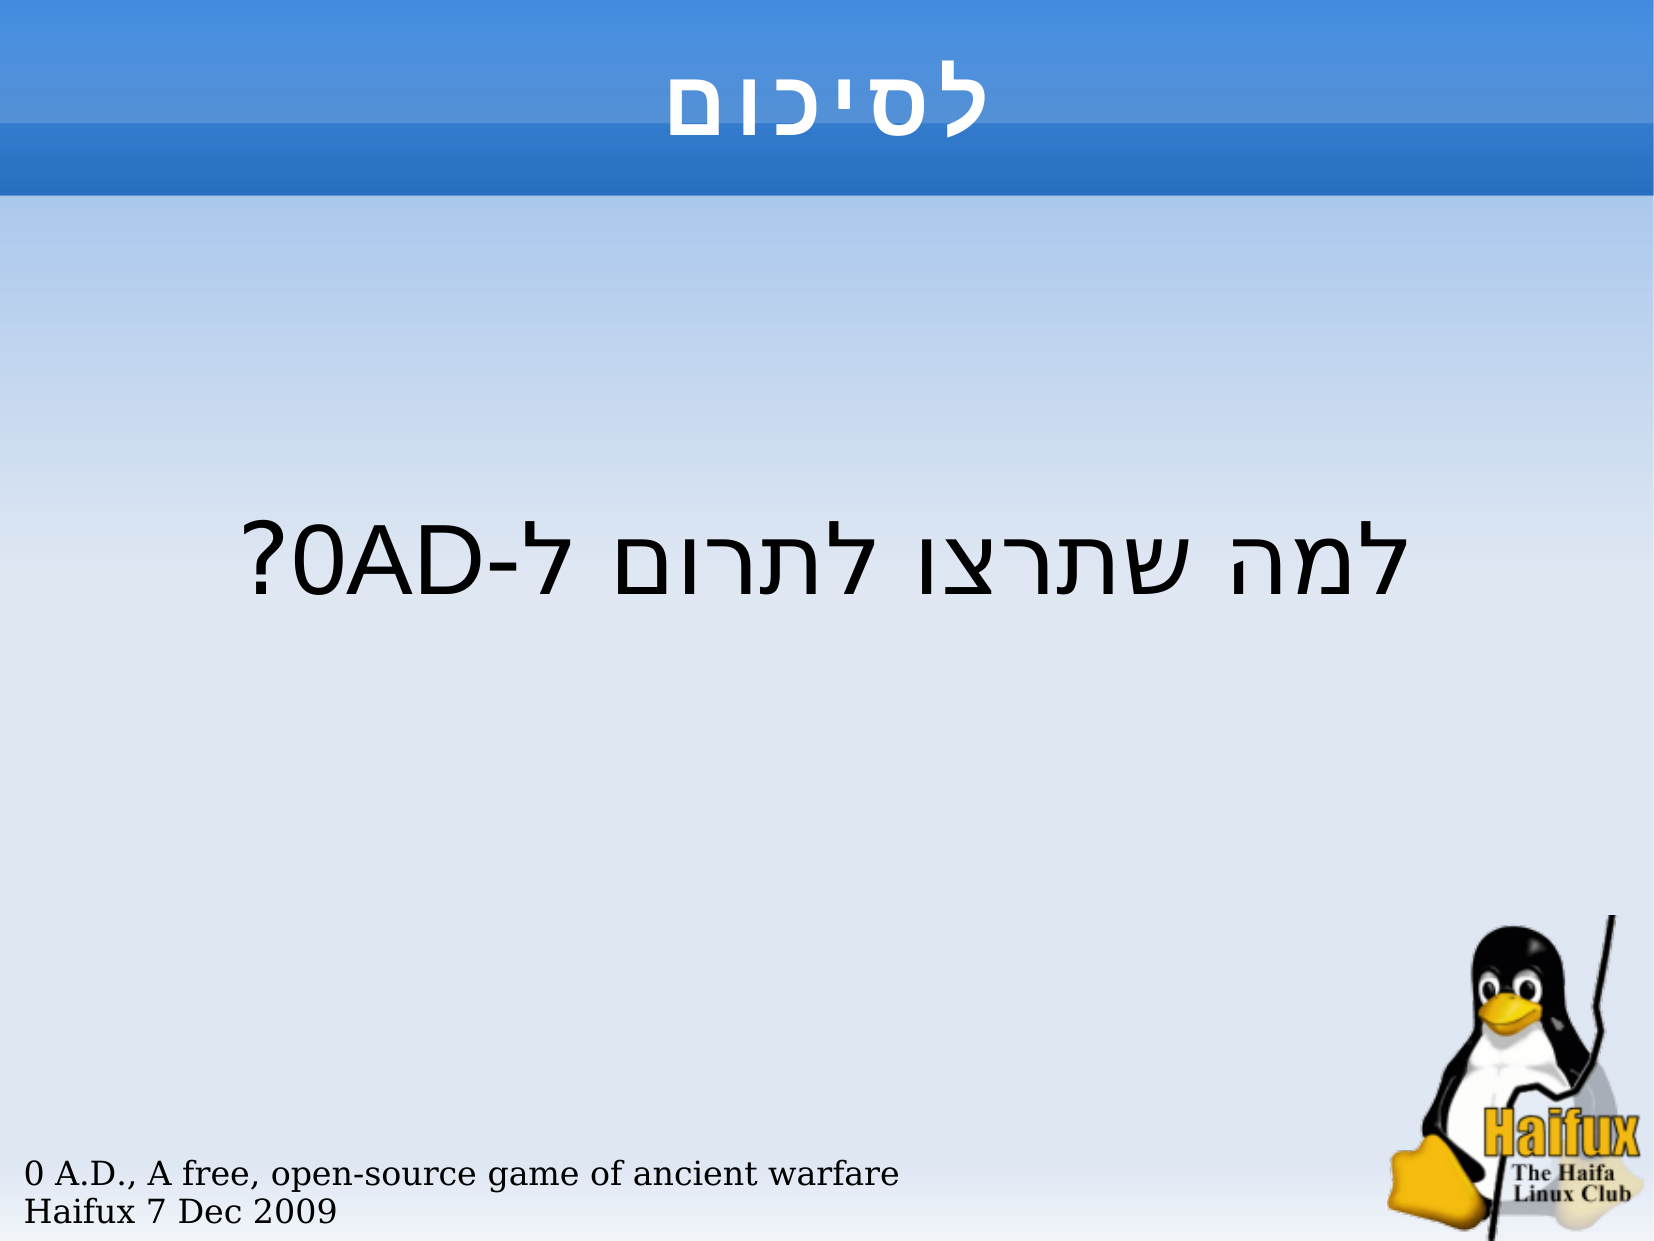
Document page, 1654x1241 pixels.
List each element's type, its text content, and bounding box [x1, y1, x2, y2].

list למה שתרצו לתרום ל-0AD? [82, 501, 1571, 1099]
picture [0, 0, 1654, 1241]
title לסיכום [29, 29, 1625, 178]
